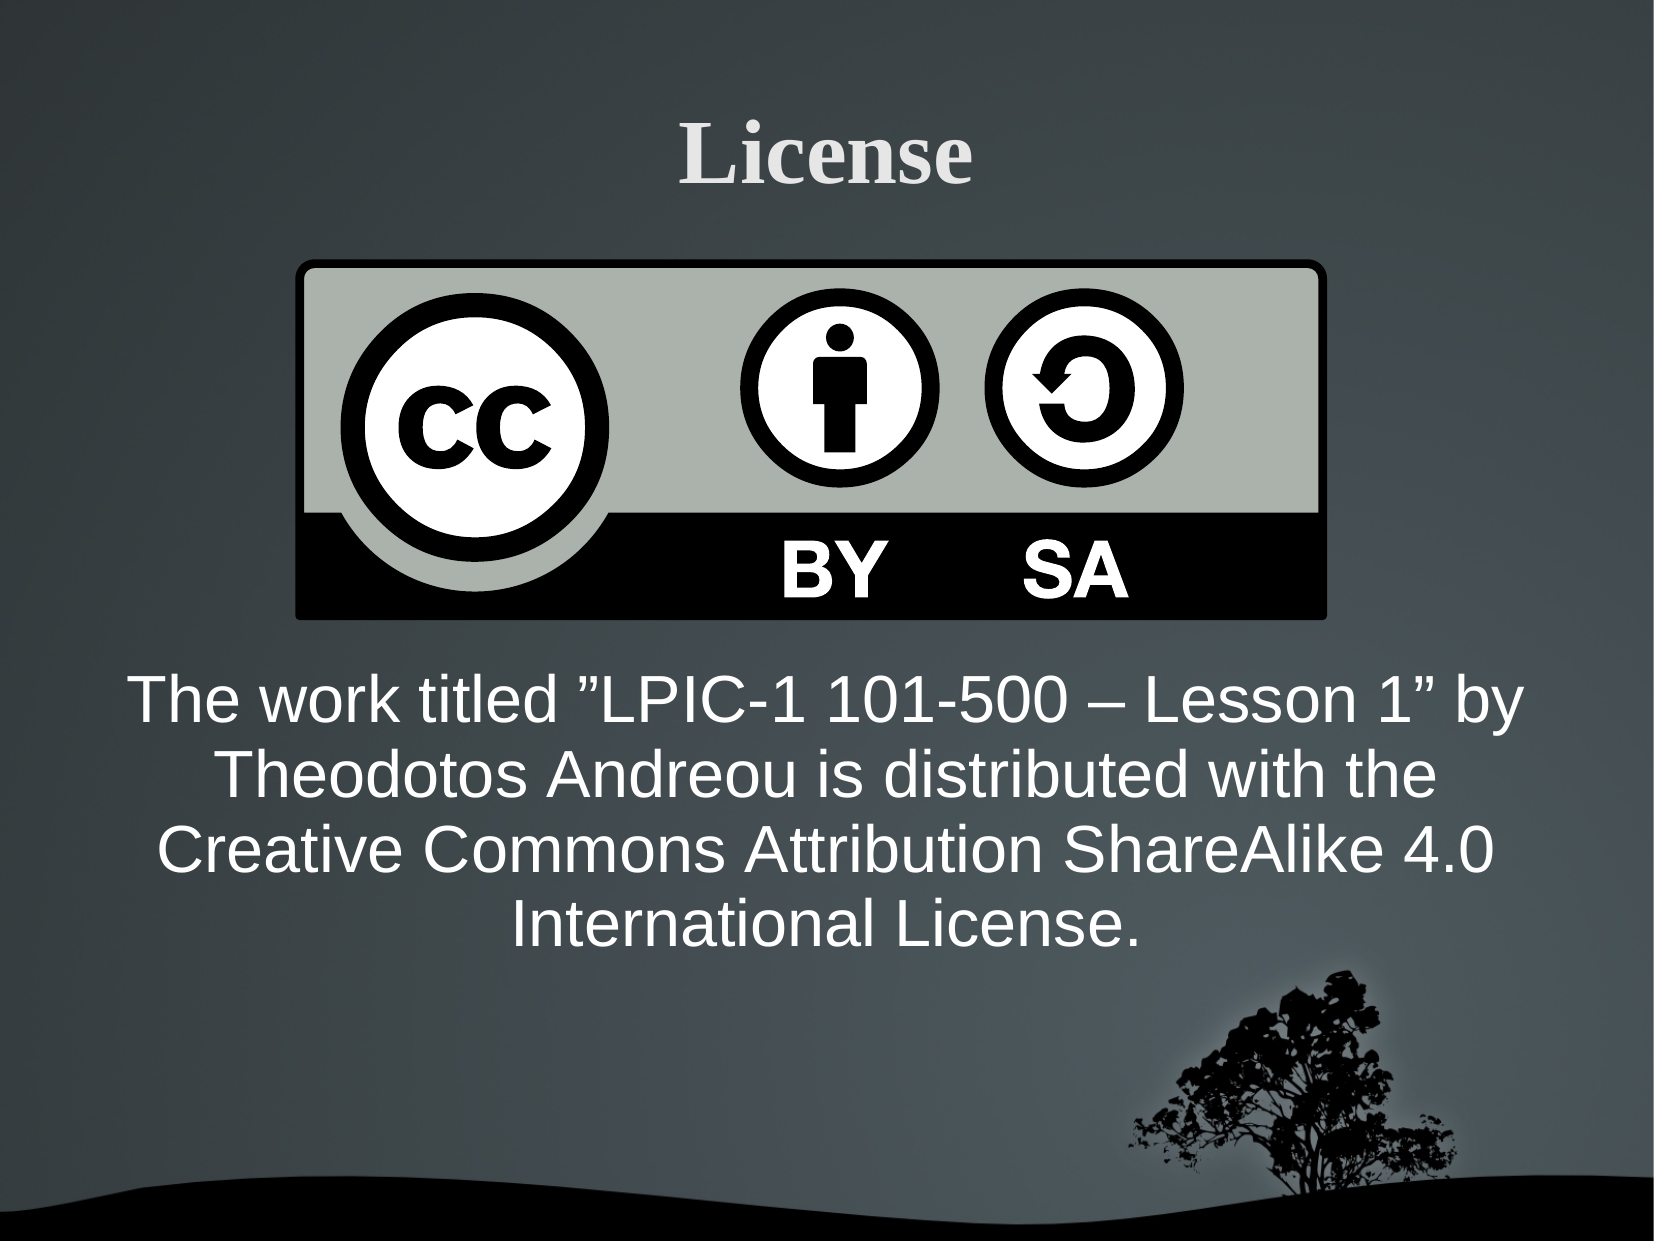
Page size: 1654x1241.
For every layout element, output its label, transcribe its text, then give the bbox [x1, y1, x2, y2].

subtitle The work titled ”LPIC-1 101-500 – Lesson 1” by Theodotos Andreou is distributed with the Creative Commons Attribution ShareAlike 4.0 International License. [82, 290, 1571, 1109]
title License [82, 49, 1571, 257]
picture [0, 0, 1654, 1241]
